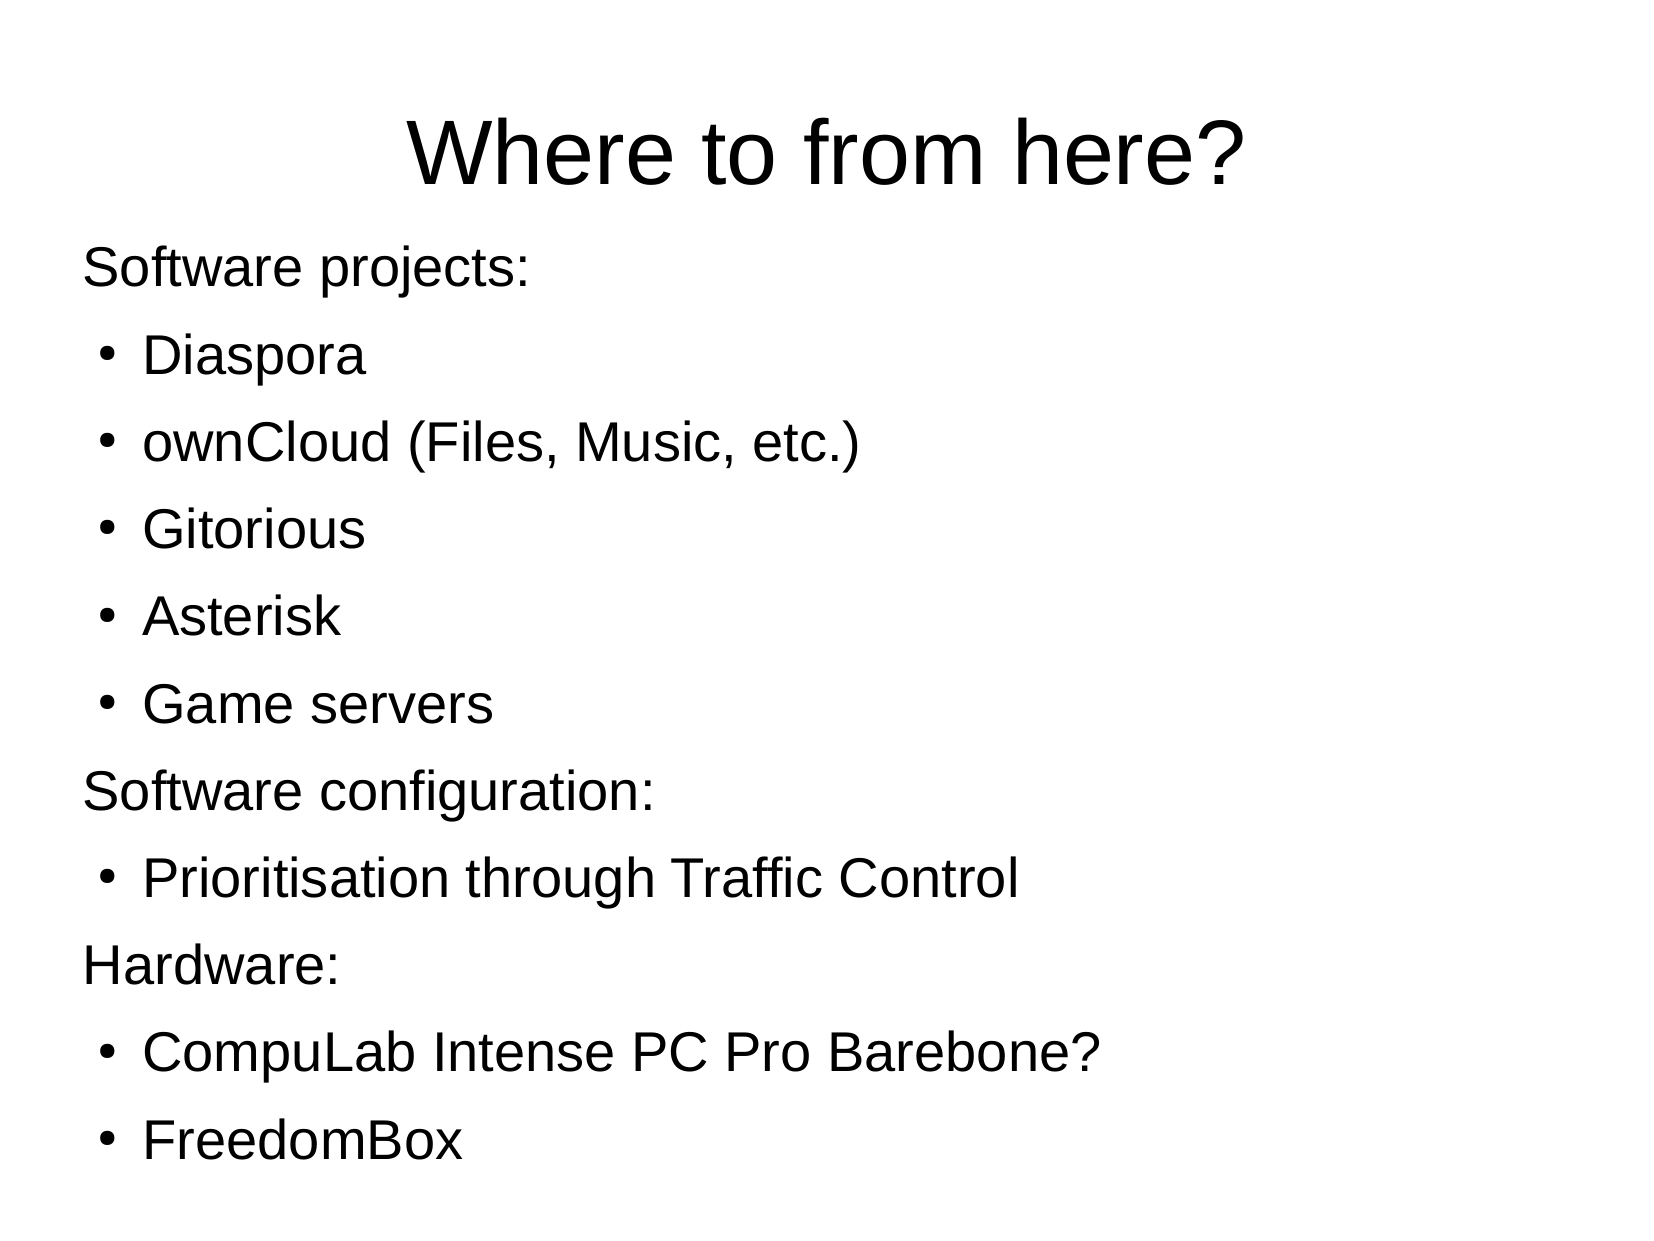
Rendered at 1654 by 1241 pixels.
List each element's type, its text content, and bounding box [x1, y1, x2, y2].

list Software projects: Diaspora ownCloud (Files, Music, etc.) Gitorious Asterisk Game servers Software configuration: Prioritisation through Traffic Control Hardware: CompuLab Intense PC Pro Barebone? FreedomBox [82, 236, 1538, 1182]
title Where to from here? [82, 49, 1571, 257]
